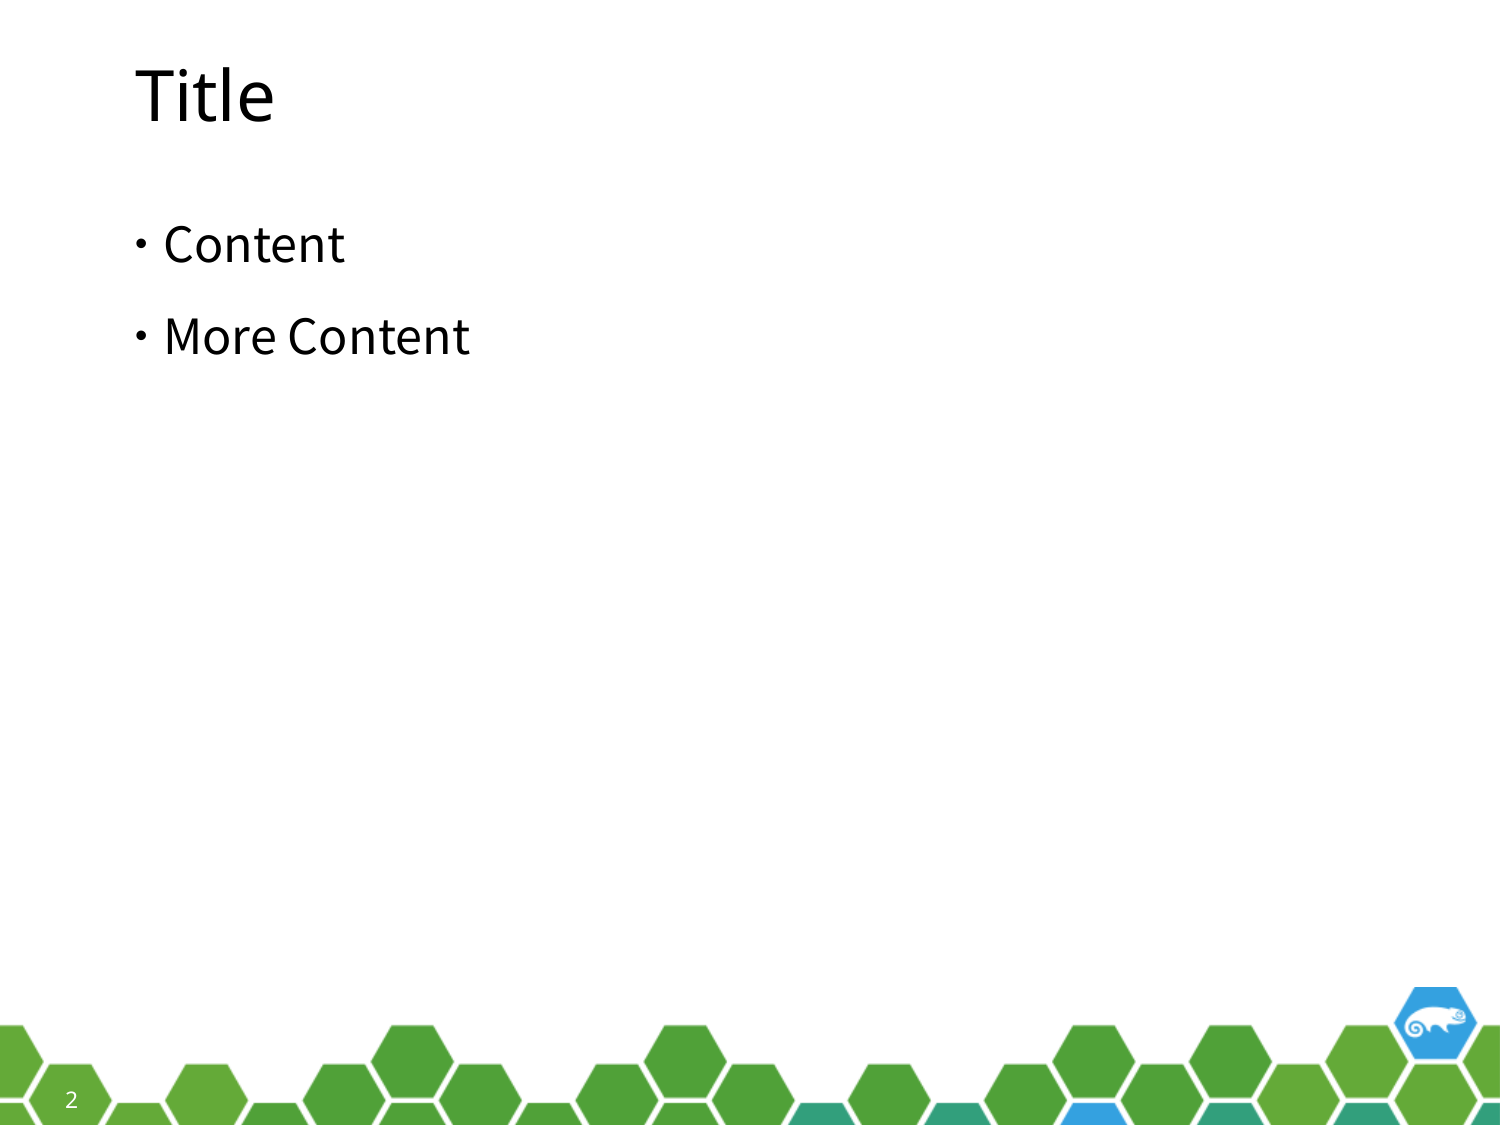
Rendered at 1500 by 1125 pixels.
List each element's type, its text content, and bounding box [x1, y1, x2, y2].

title Title [135, 12, 1372, 175]
picture [0, 987, 1500, 1125]
list Content More Content [135, 208, 1372, 862]
